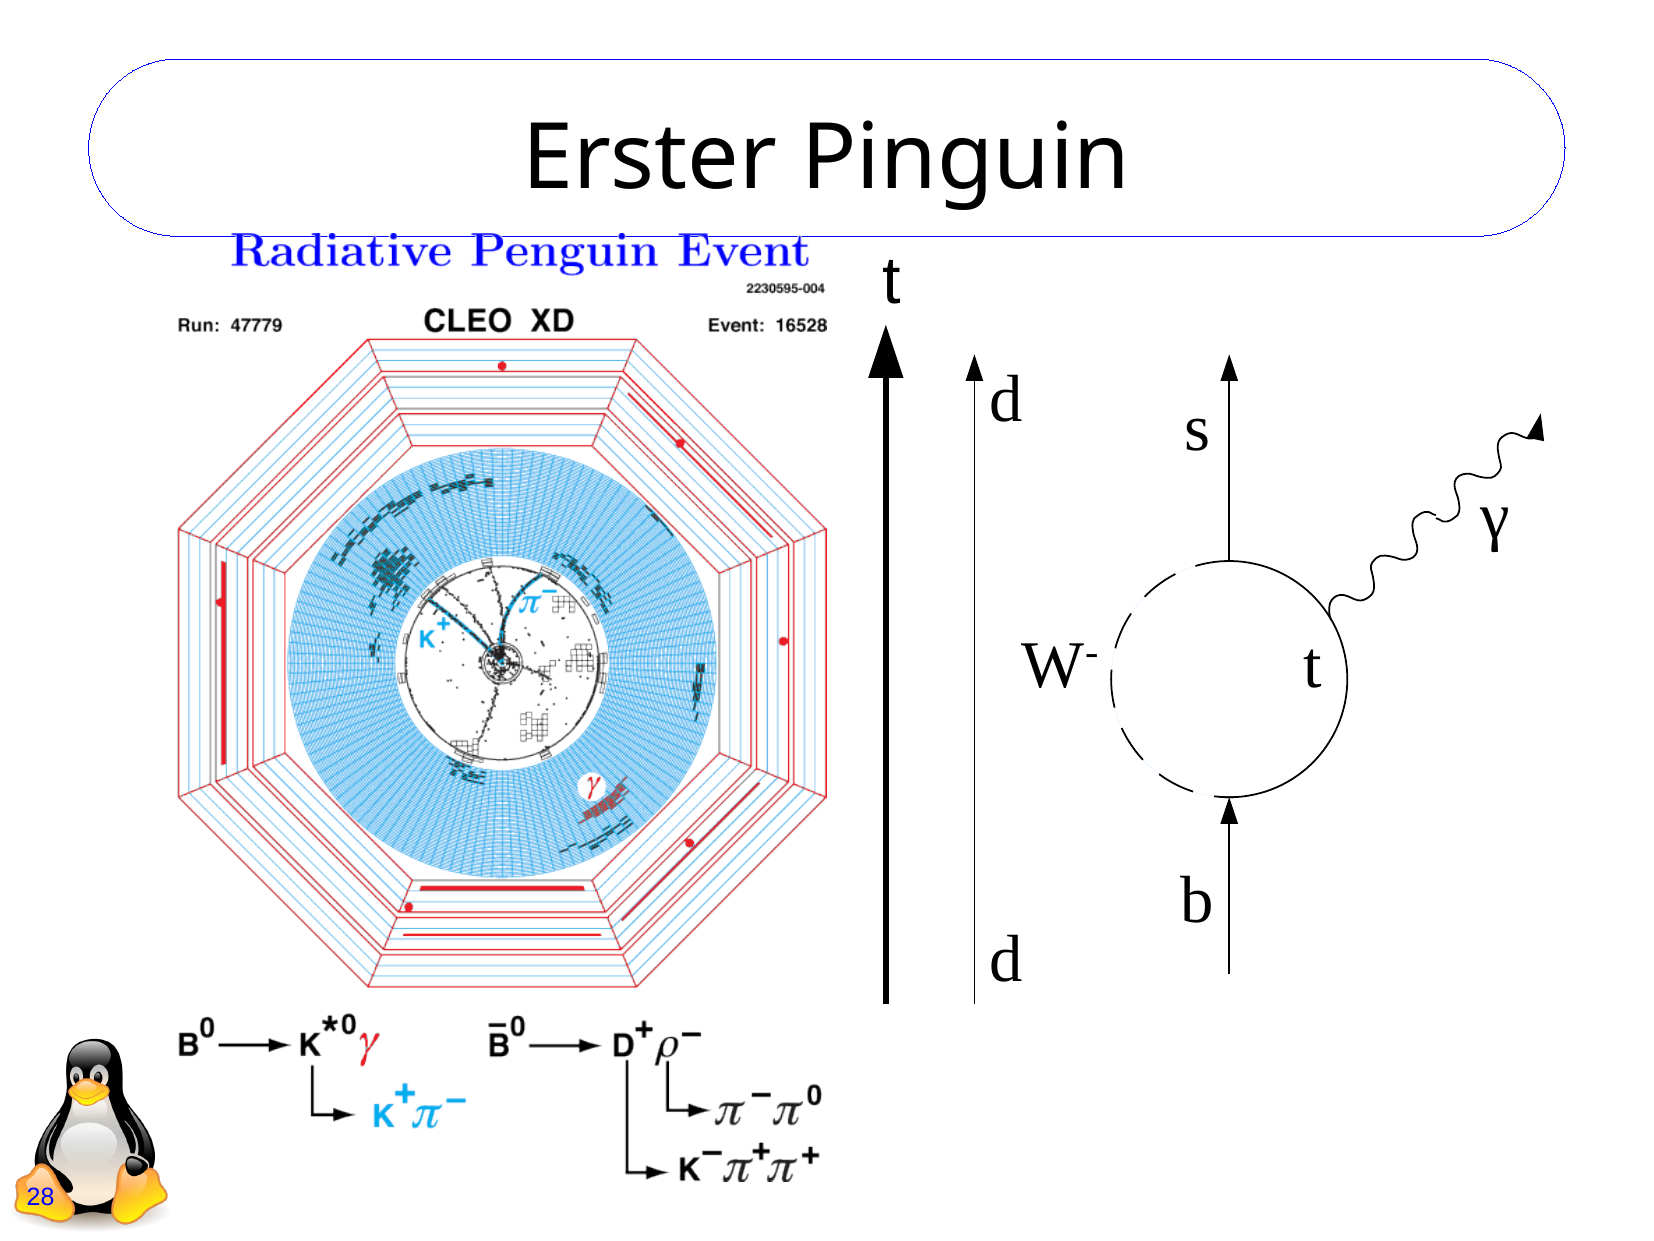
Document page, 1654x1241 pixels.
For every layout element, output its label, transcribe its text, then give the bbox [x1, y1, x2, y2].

text_box [1111, 561, 1348, 798]
text_box γ [1465, 472, 1525, 562]
text_box W- [1007, 620, 1114, 712]
text_box t [1288, 620, 1337, 709]
picture [2, 233, 827, 1241]
text_box s [1169, 383, 1226, 473]
title Erster Pinguin [82, 56, 1571, 250]
text_box d [975, 915, 1038, 1004]
text_box b [1166, 856, 1230, 945]
text_box d [974, 354, 1038, 444]
text_box γ [1471, 472, 1496, 476]
text_box t [867, 235, 916, 325]
